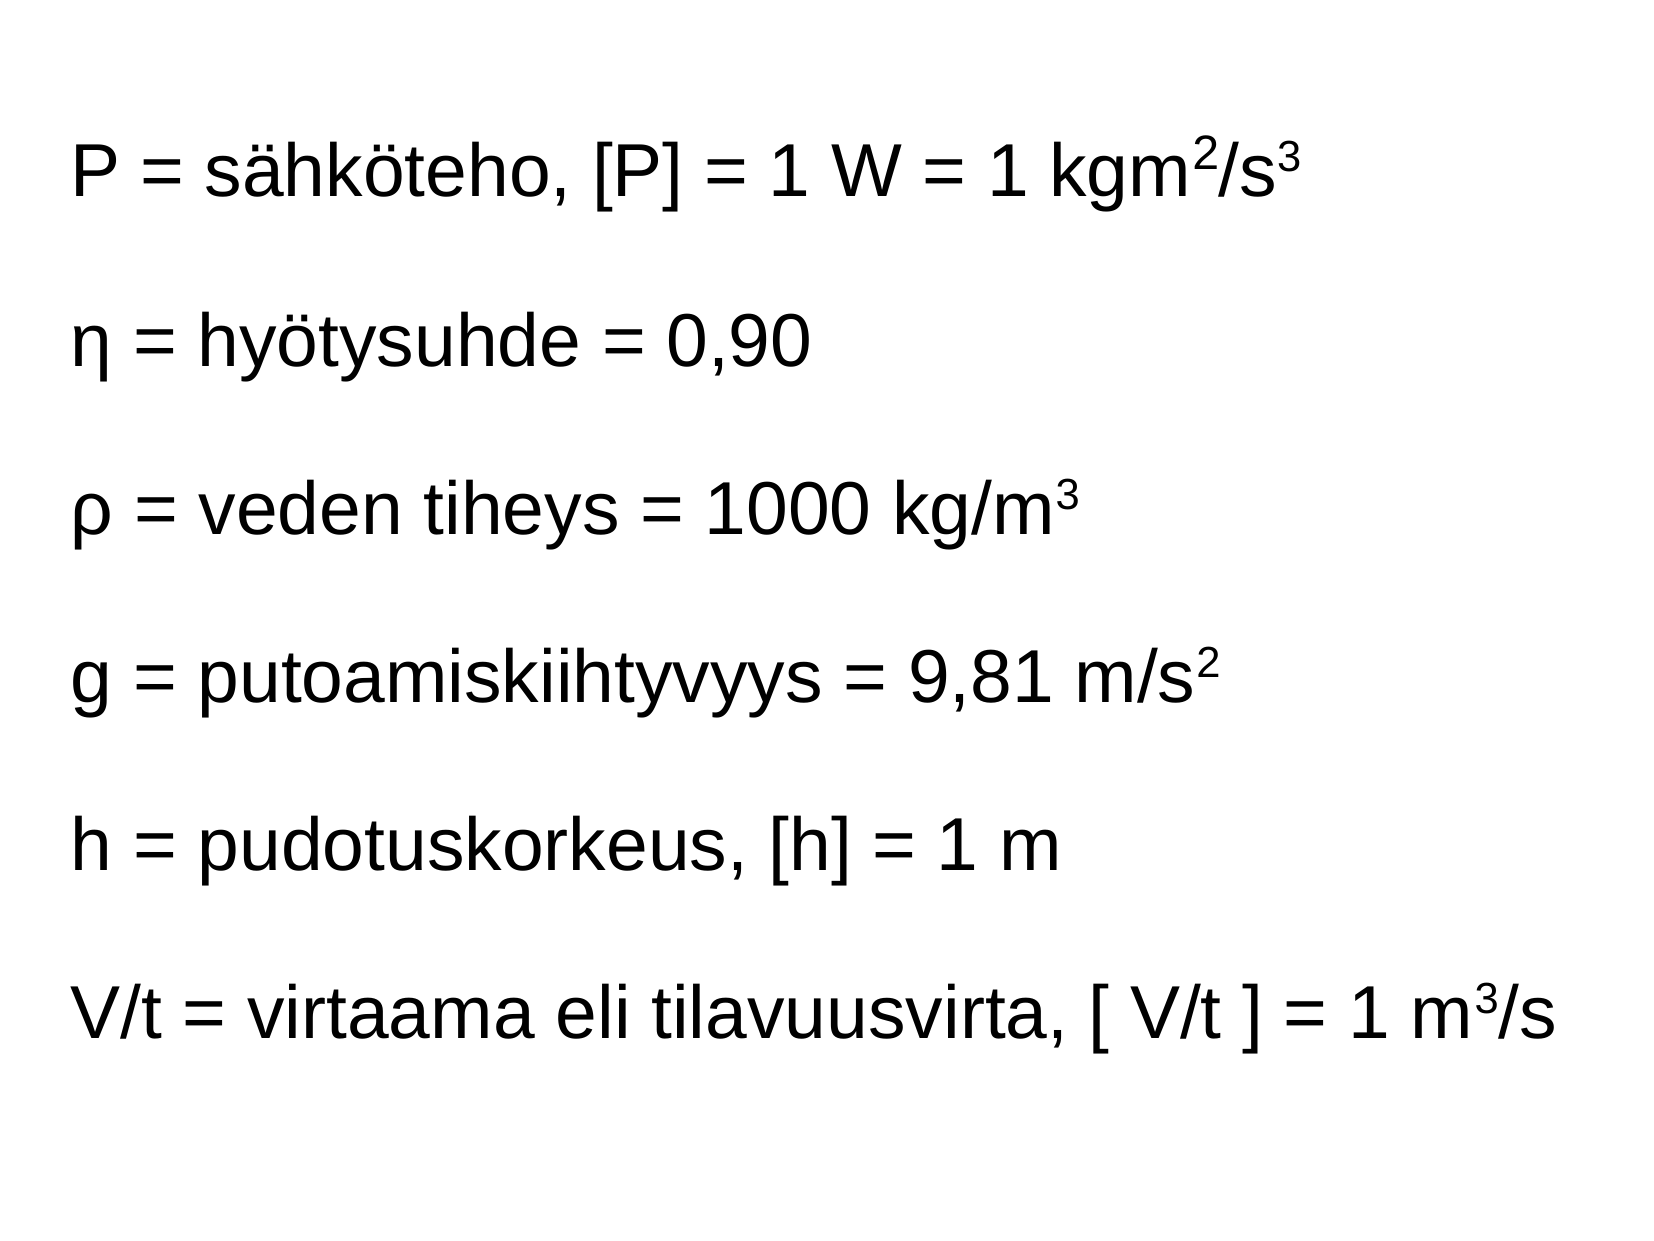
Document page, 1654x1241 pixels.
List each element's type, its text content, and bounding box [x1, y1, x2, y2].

text_box P = sähköteho, [P] = 1 W = 1 kgm2/s3 η = hyötysuhde = 0,90 ρ = veden tiheys = 1000 kg/m3 g = putoamiskiihtyvyys = 9,81 m/s2 h = pudotuskorkeus, [h] = 1 m V/t = virtaama eli tilavuusvirta, [ V/t ] = 1 m3/s [56, 114, 1619, 1146]
